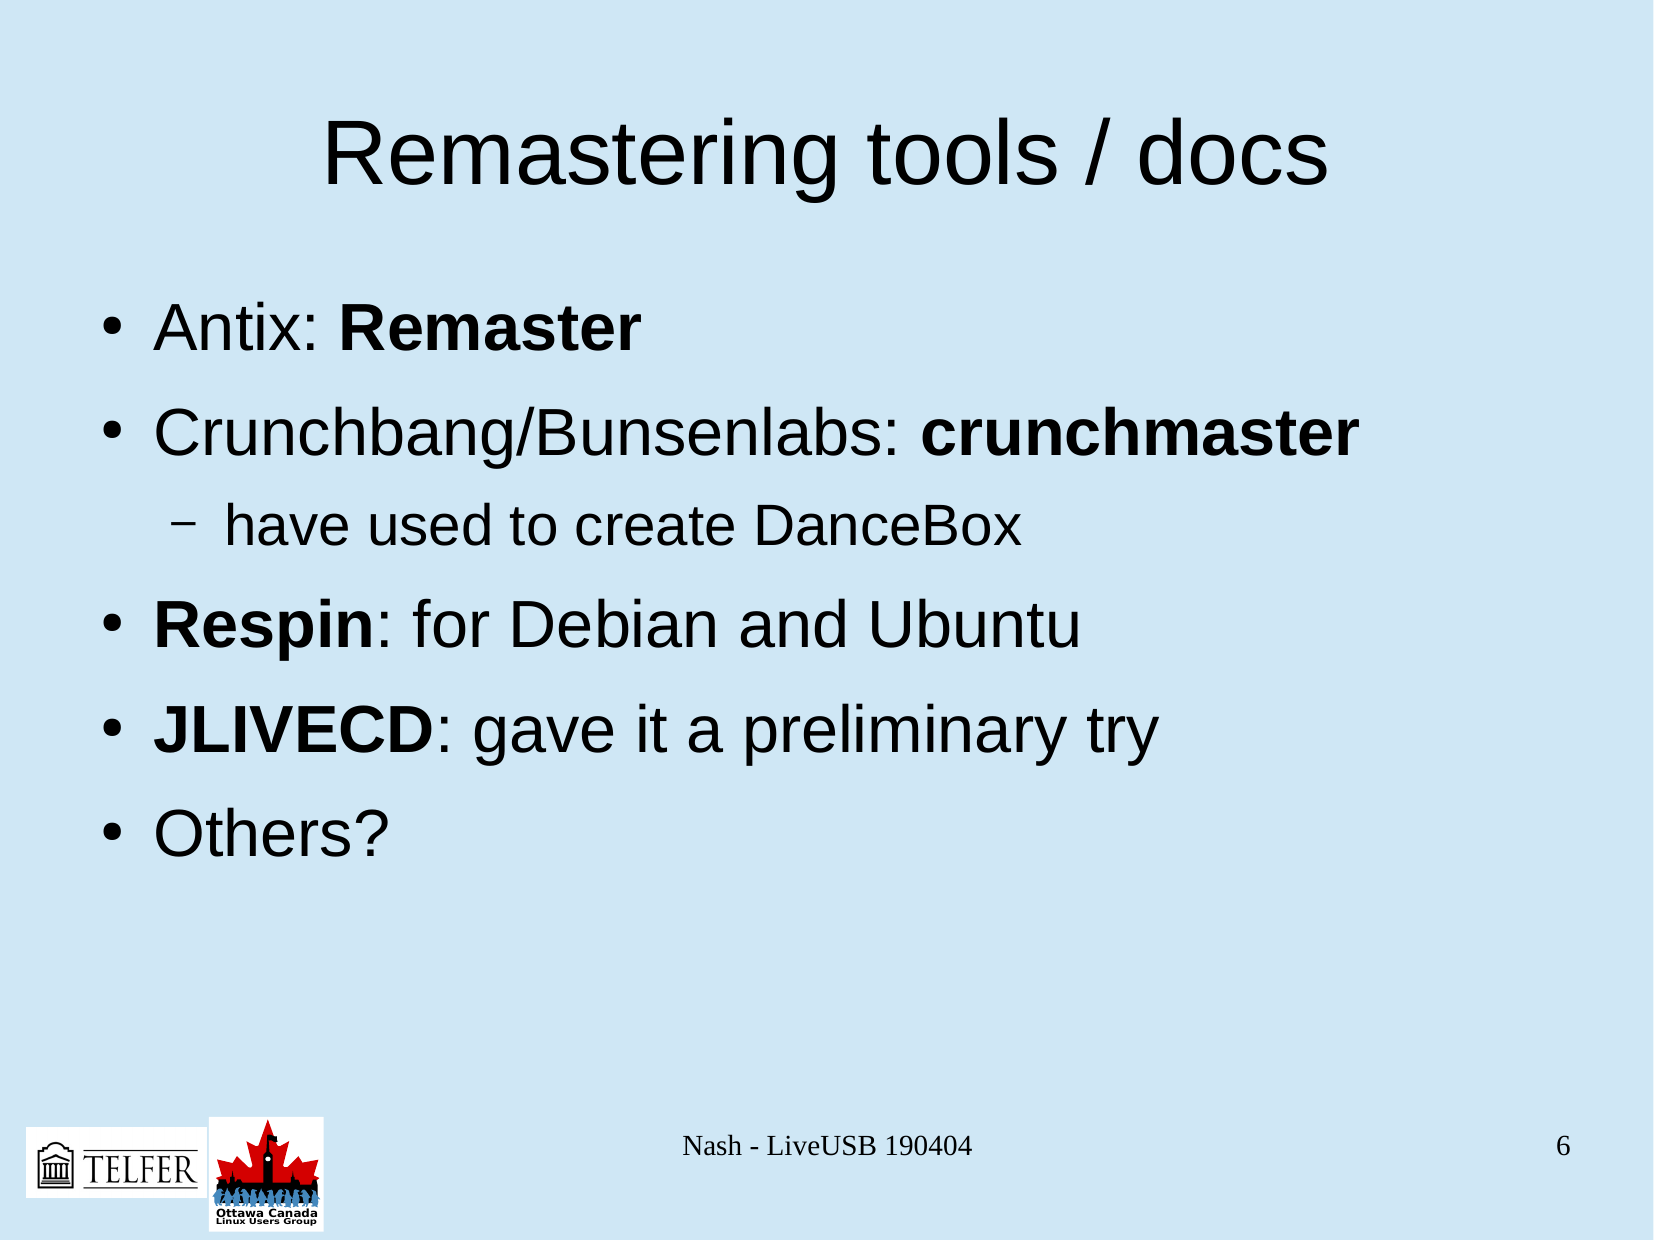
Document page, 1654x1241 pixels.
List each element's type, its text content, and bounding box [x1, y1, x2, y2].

picture [26, 1127, 207, 1198]
title Remastering tools / docs [82, 49, 1571, 257]
list Antix: Remaster Crunchbang/Bunsenlabs: crunchmaster have used to create DanceBox Respin: for Debian and Ubuntu JLIVECD: gave it a preliminary try Others? [82, 290, 1571, 1010]
